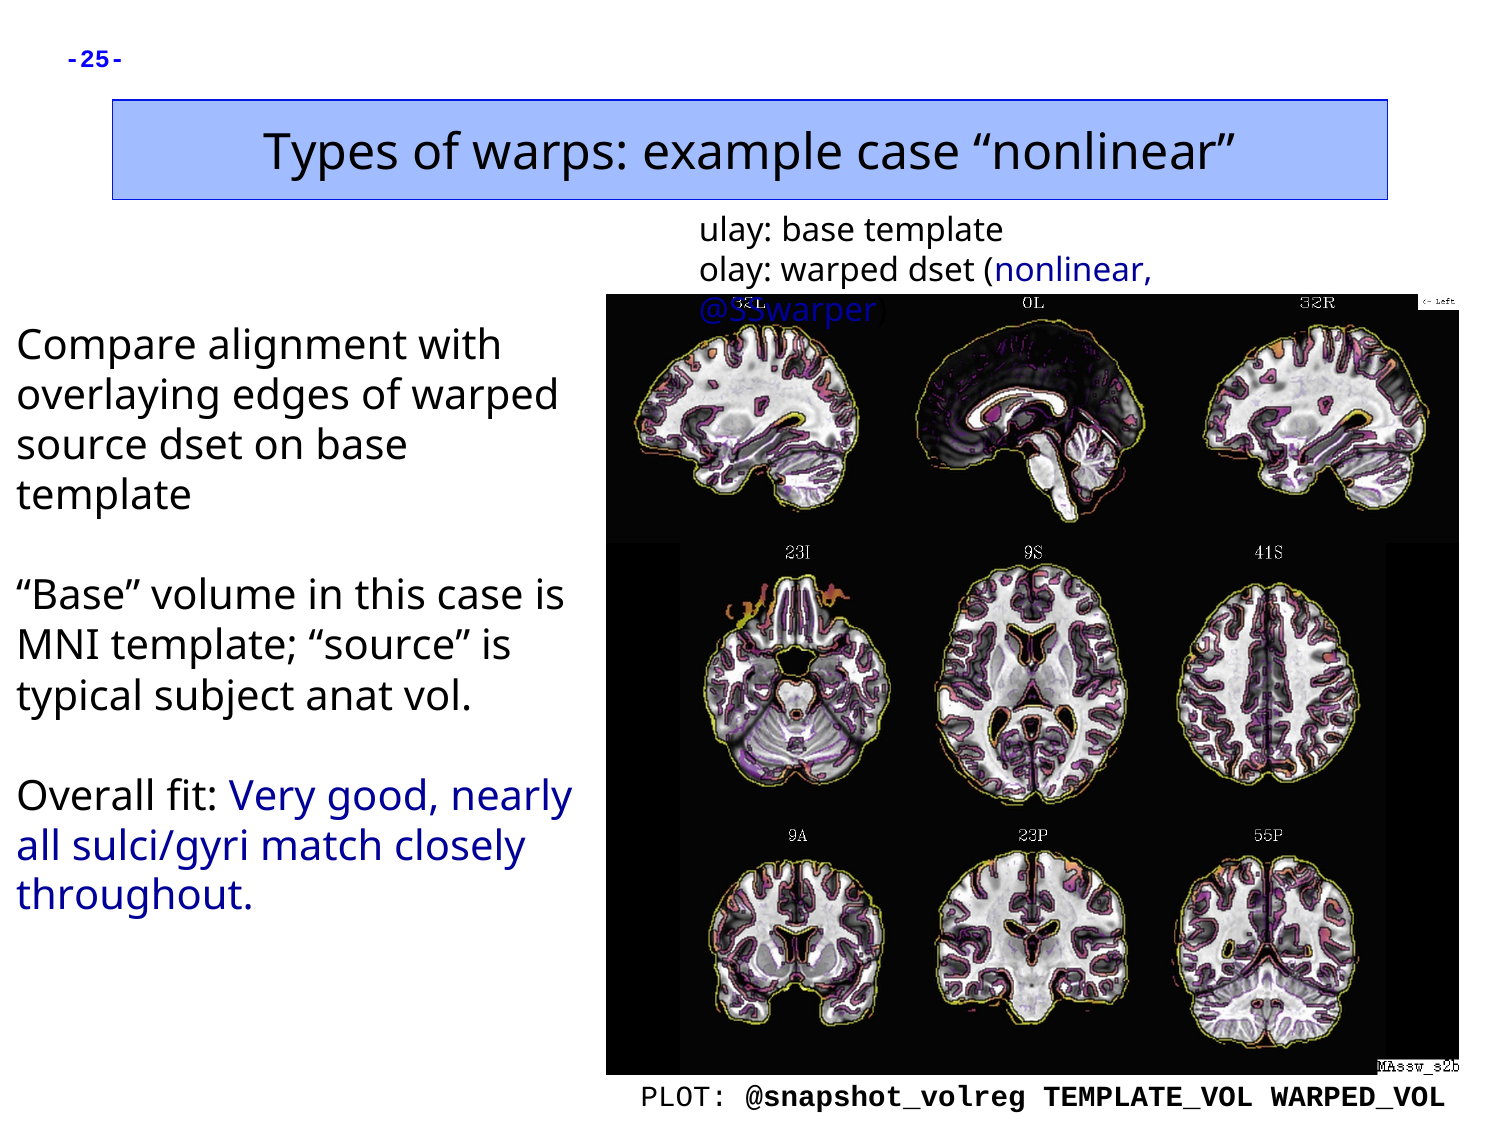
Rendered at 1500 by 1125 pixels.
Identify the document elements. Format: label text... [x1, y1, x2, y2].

text_box Types of warps: example case “nonlinear” [112, 99, 1388, 200]
text_box ulay: base template olay: warped dset (nonlinear, @SSwarper) [682, 199, 1346, 298]
picture [606, 294, 1459, 1075]
text_box Compare alignment with overlaying edges of warped source dset on base template “Base” volume in this case is MNI template; “source” is typical subject anat vol. Overall fit: Very good, nearly all sulci/gyri match closely throughout. [0, 309, 600, 878]
text_box PLOT: @snapshot_volreg TEMPLATE_VOL WARPED_VOL [624, 1068, 1488, 1124]
picture [709, 306, 716, 315]
